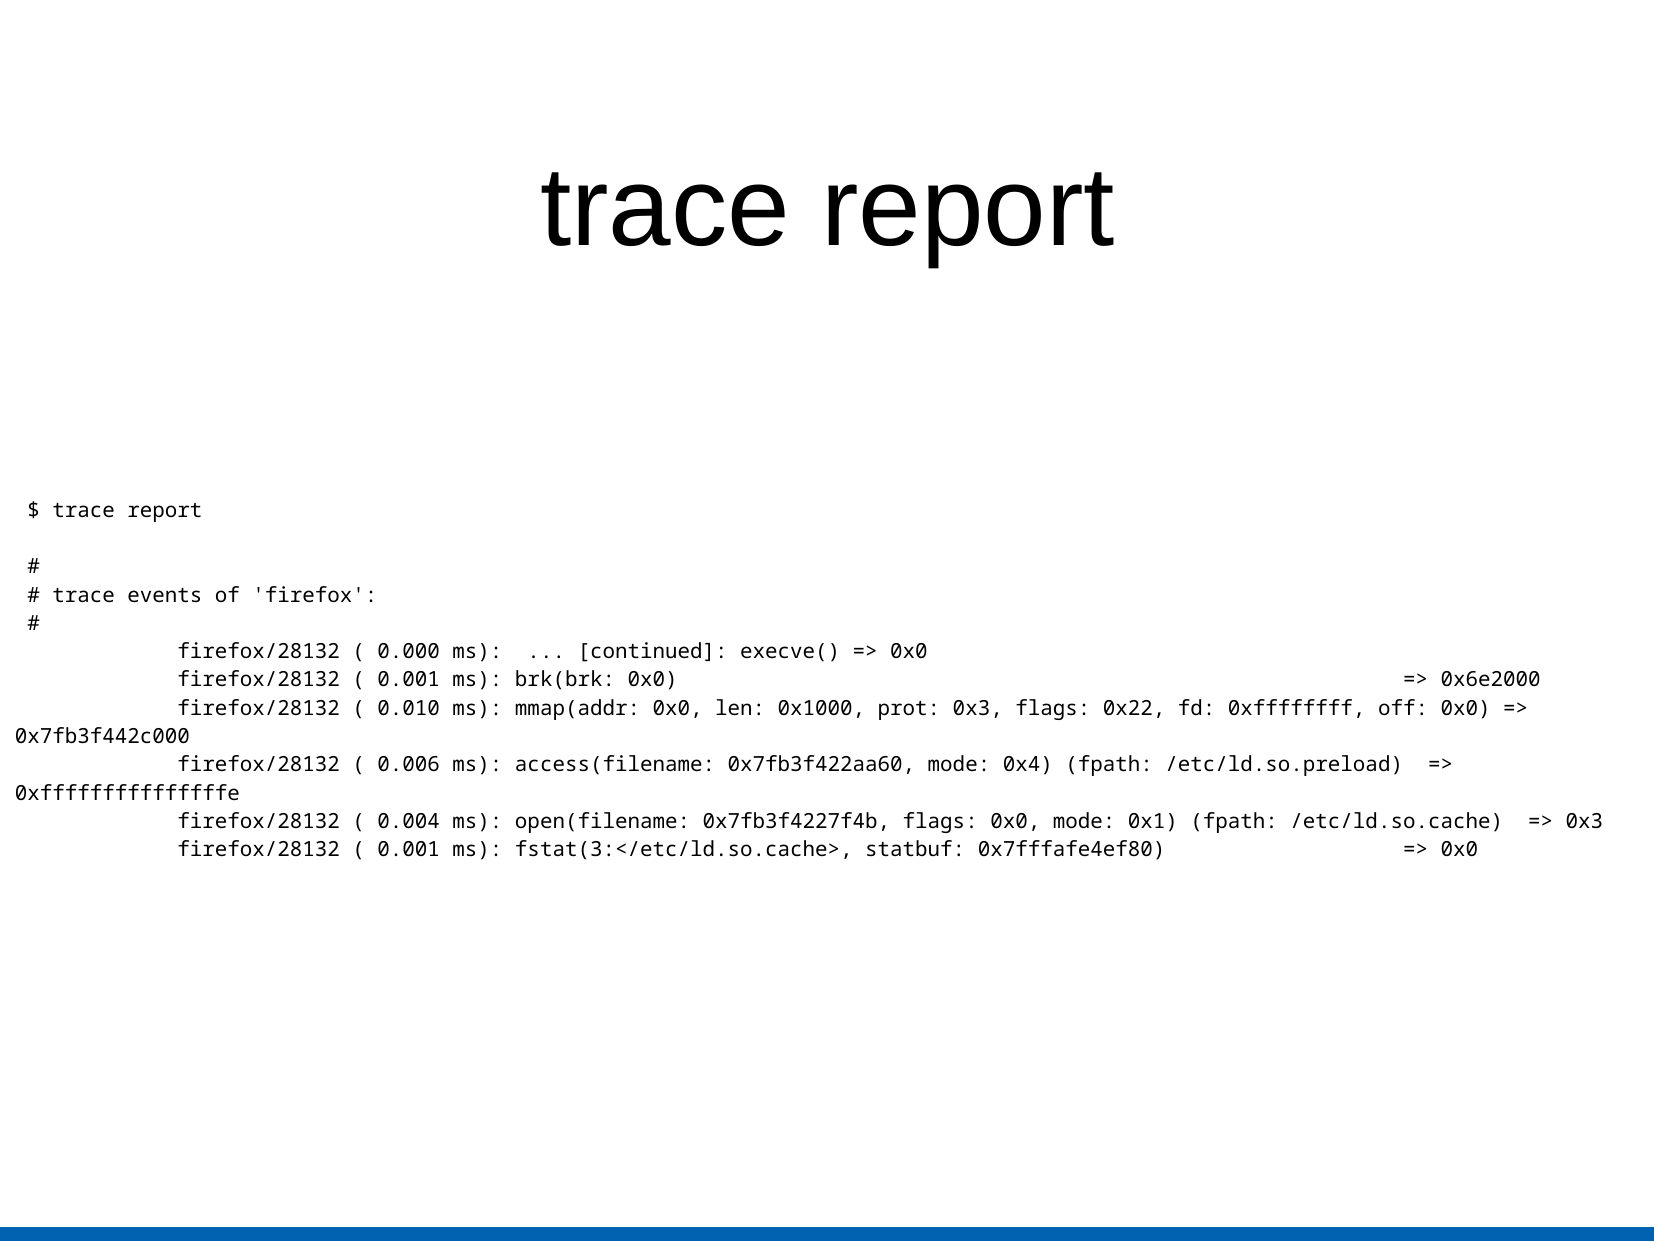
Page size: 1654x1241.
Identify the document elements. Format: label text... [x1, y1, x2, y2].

text_box $ trace report # # trace events of 'firefox': # firefox/28132 ( 0.000 ms): ... [continued]: execve() => 0x0 firefox/28132 ( 0.001 ms): brk(brk: 0x0) => 0x6e2000 firefox/28132 ( 0.010 ms): mmap(addr: 0x0, len: 0x1000, prot: 0x3, flags: 0x22, fd: 0xffffffff, off: 0x0) => 0x7fb3f442c000 firefox/28132 ( 0.006 ms): access(filename: 0x7fb3f422aa60, mode: 0x4) (fpath: /etc/ld.so.preload) => 0xfffffffffffffffe firefox/28132 ( 0.004 ms): open(filename: 0x7fb3f4227f4b, flags: 0x0, mode: 0x1) (fpath: /etc/ld.so.cache) => 0x3 firefox/28132 ( 0.001 ms): fstat(3:</etc/ld.so.cache>, statbuf: 0x7fffafe4ef80) => 0x0 [0, 487, 1618, 818]
title trace report [121, 110, 1534, 303]
